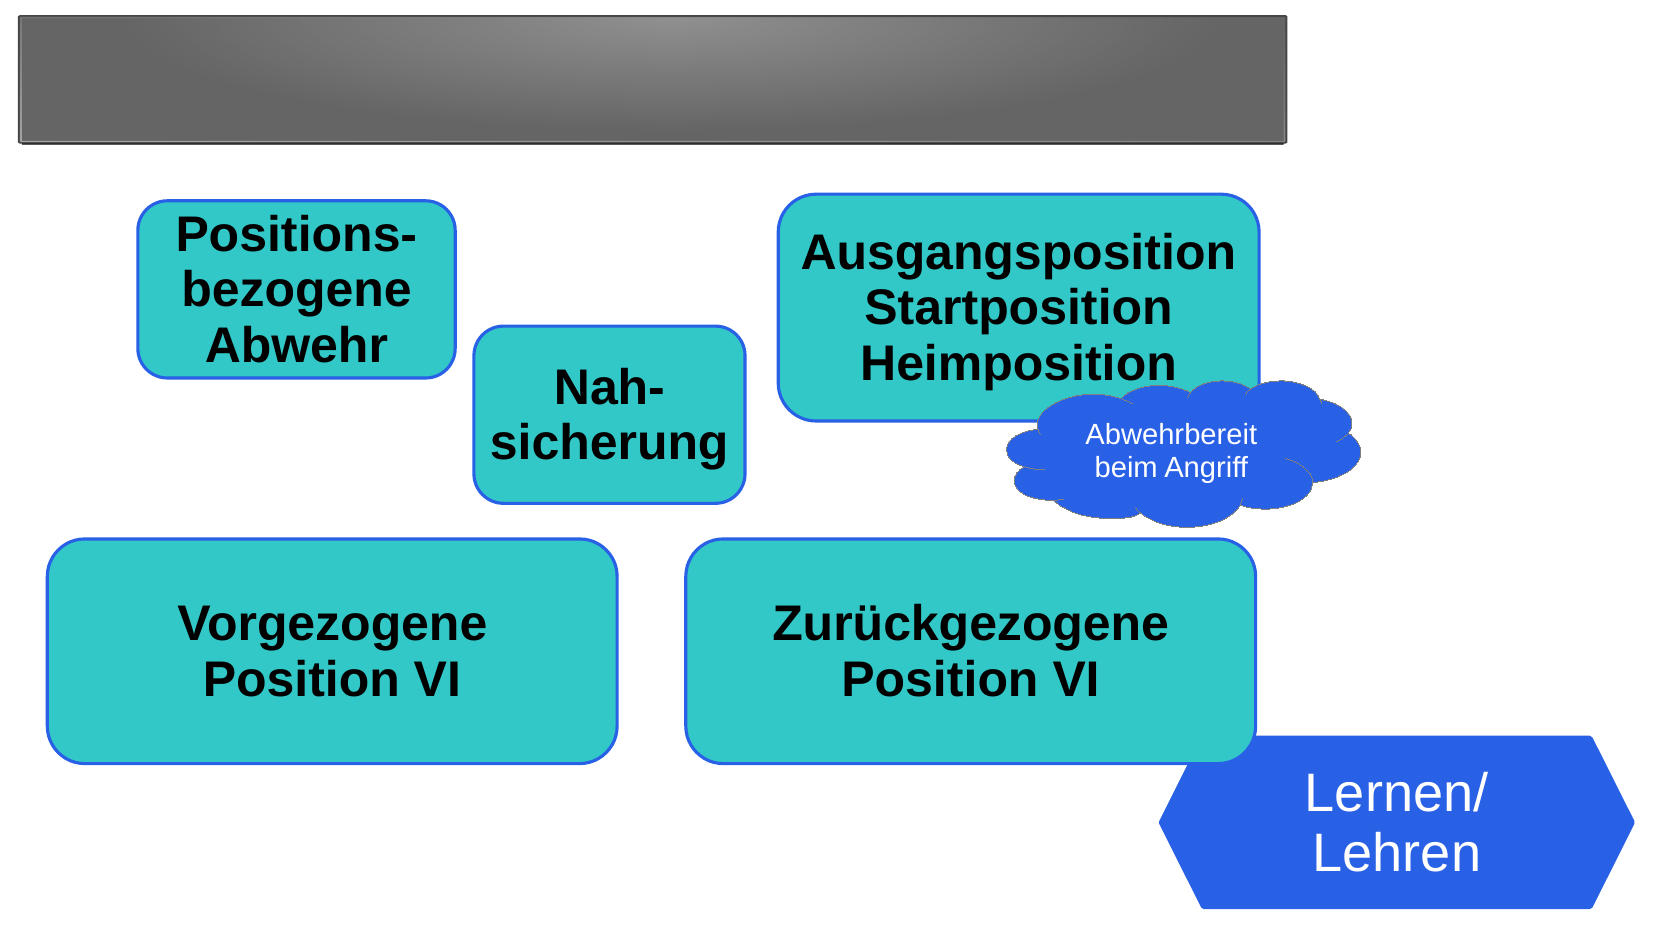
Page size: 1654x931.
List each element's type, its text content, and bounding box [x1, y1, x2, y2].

text_box Zurückgezogene Position VI [685, 538, 1256, 764]
text_box Abwehrbereit beim Angriff [1006, 380, 1361, 528]
text_box Ausgangsposition Startposition Heimposition [778, 194, 1260, 422]
text_box Lernen/ Lehren [1162, 738, 1632, 907]
text_box Vorgezogene Position VI [47, 538, 618, 764]
text_box Positions- bezogene Abwehr [137, 200, 456, 379]
text_box Nah- sicherung [473, 326, 746, 504]
